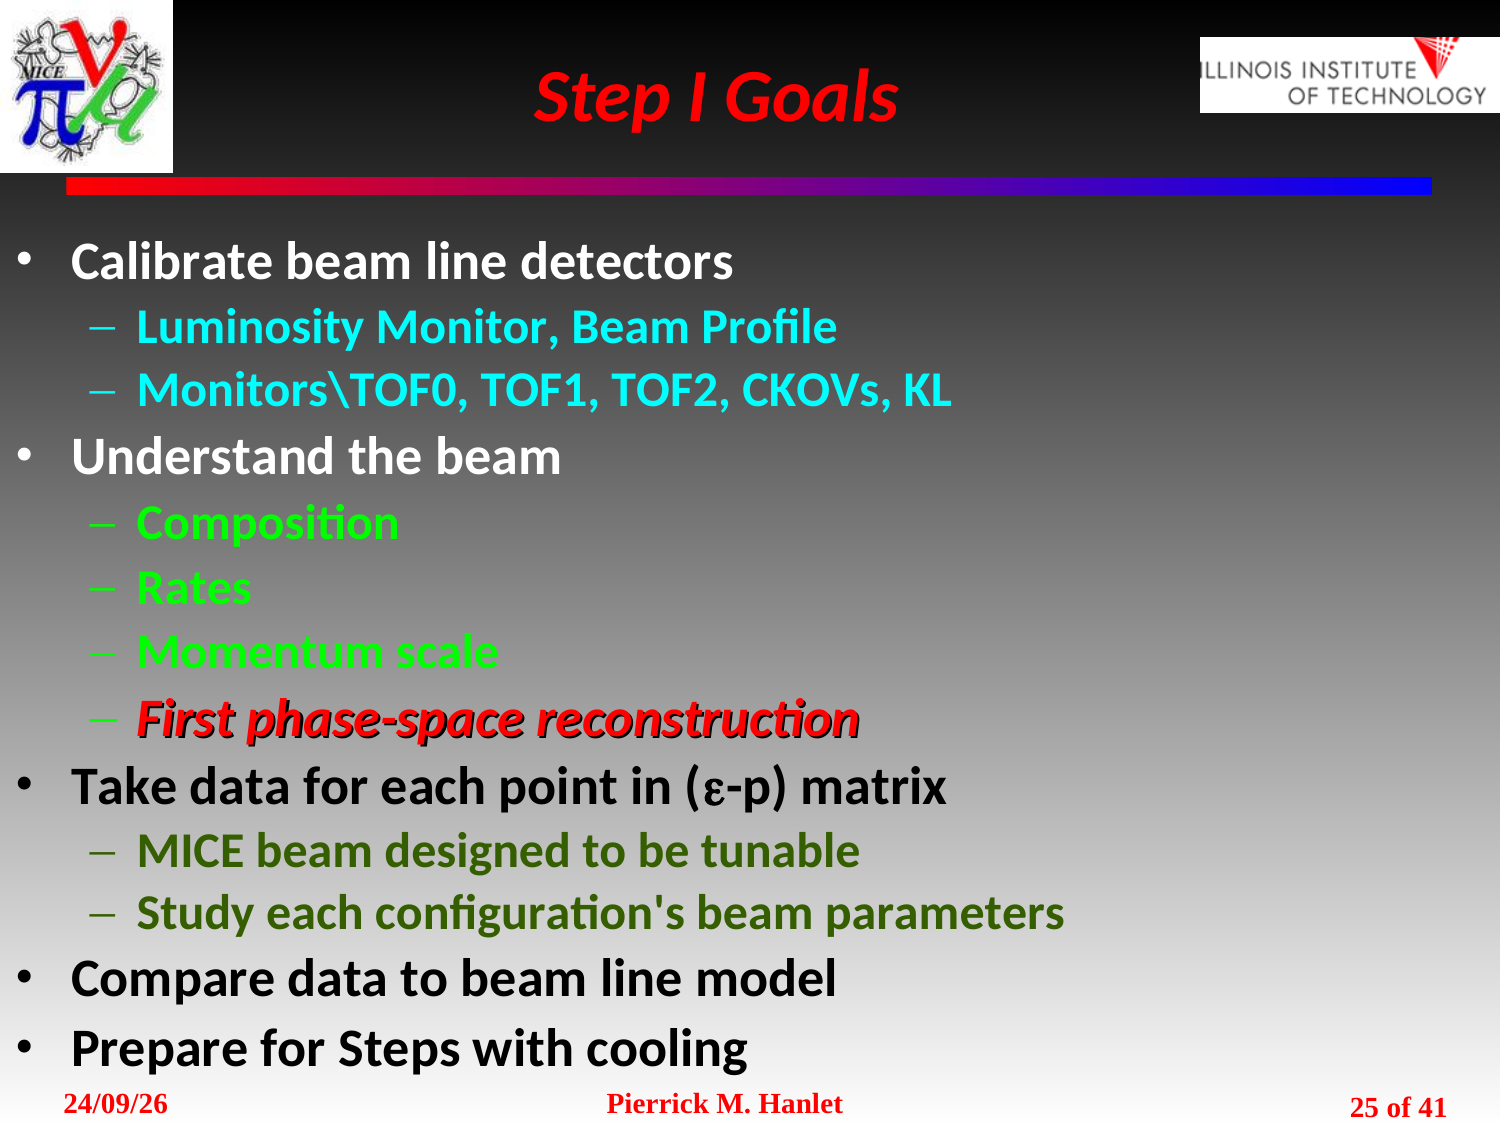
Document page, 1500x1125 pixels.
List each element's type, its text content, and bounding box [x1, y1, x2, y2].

title Step I Goals [234, 8, 1200, 181]
picture [1200, 37, 1500, 113]
text_box Calibrate beam line detectors Luminosity Monitor, Beam Profile Monitors\TOF0, TOF1, TOF2, CKOVs, KL Understand the beam Composition Rates Momentum scale First phase-space reconstruction Take data for each point in (e-p) matrix MICE beam designed to be tunable Study each configuration's beam parameters Compare data to beam line model Prepare for Steps with cooling [0, 224, 1500, 1086]
picture [0, 0, 173, 173]
